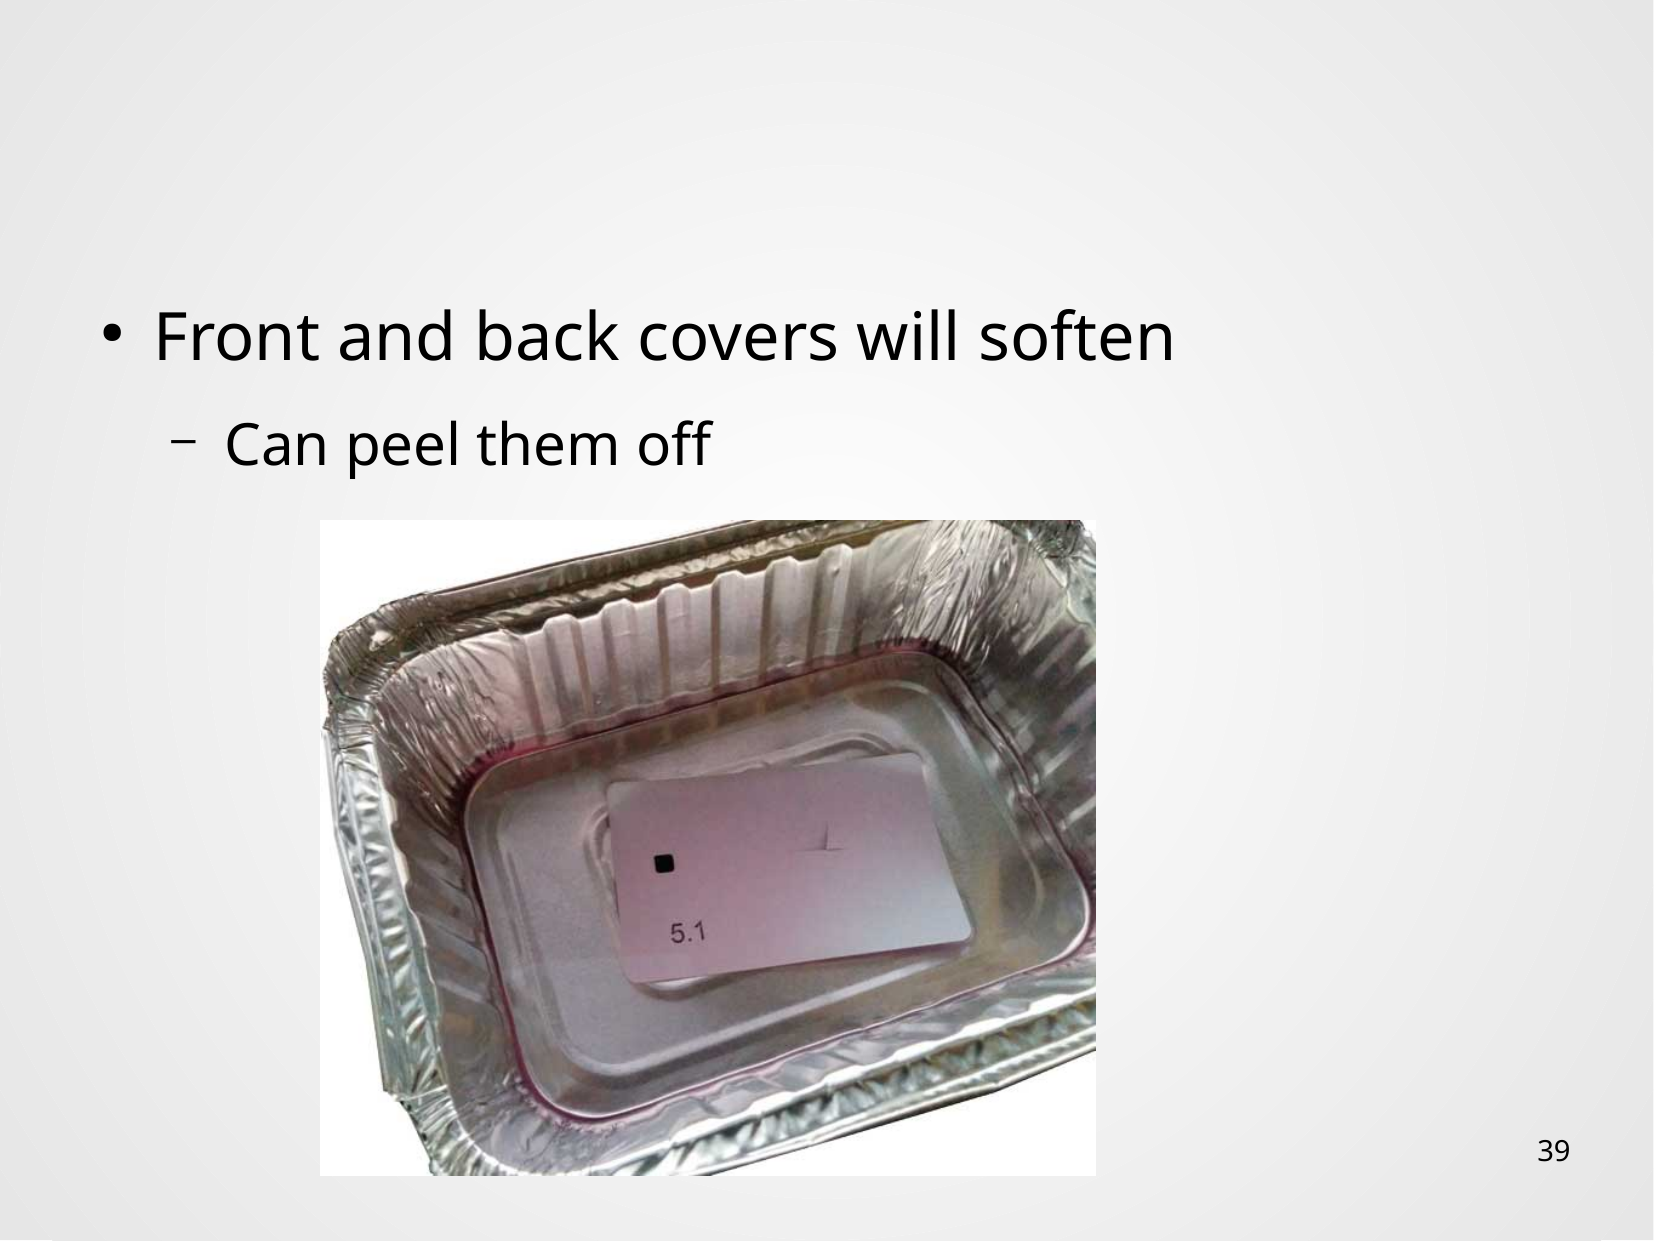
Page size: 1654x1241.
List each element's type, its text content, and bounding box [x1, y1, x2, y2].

list Front and back covers will soften Can peel them off [82, 289, 1571, 1010]
picture [320, 520, 1096, 1176]
